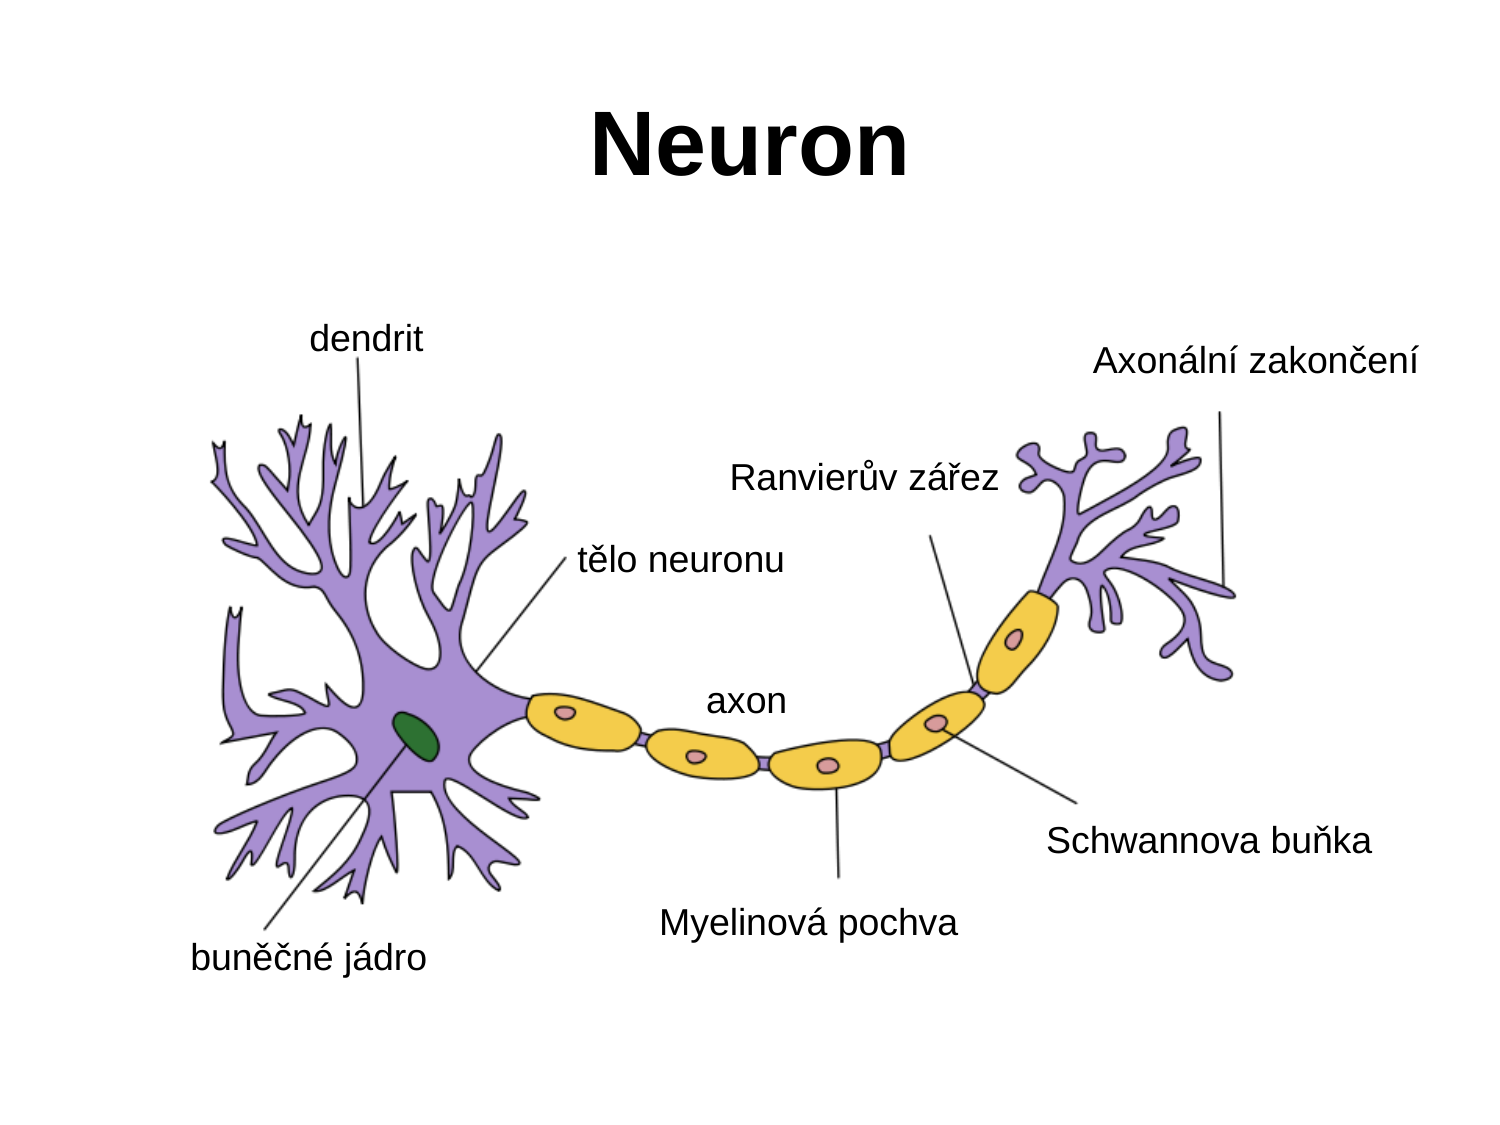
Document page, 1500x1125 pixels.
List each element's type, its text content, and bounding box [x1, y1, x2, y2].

text_box buněčné jádro [175, 925, 586, 987]
text_box axon [691, 667, 844, 729]
title Neuron [75, 45, 1426, 233]
text_box Ranvierův zářez [714, 445, 1020, 506]
text_box Axonální zakončení [1078, 328, 1454, 389]
text_box [126, 302, 1377, 975]
text_box tělo neuronu [562, 527, 821, 588]
text_box Schwannova buňka [1031, 808, 1442, 869]
text_box Myelinová pochva [644, 890, 1055, 952]
text_box dendrit [294, 306, 447, 367]
